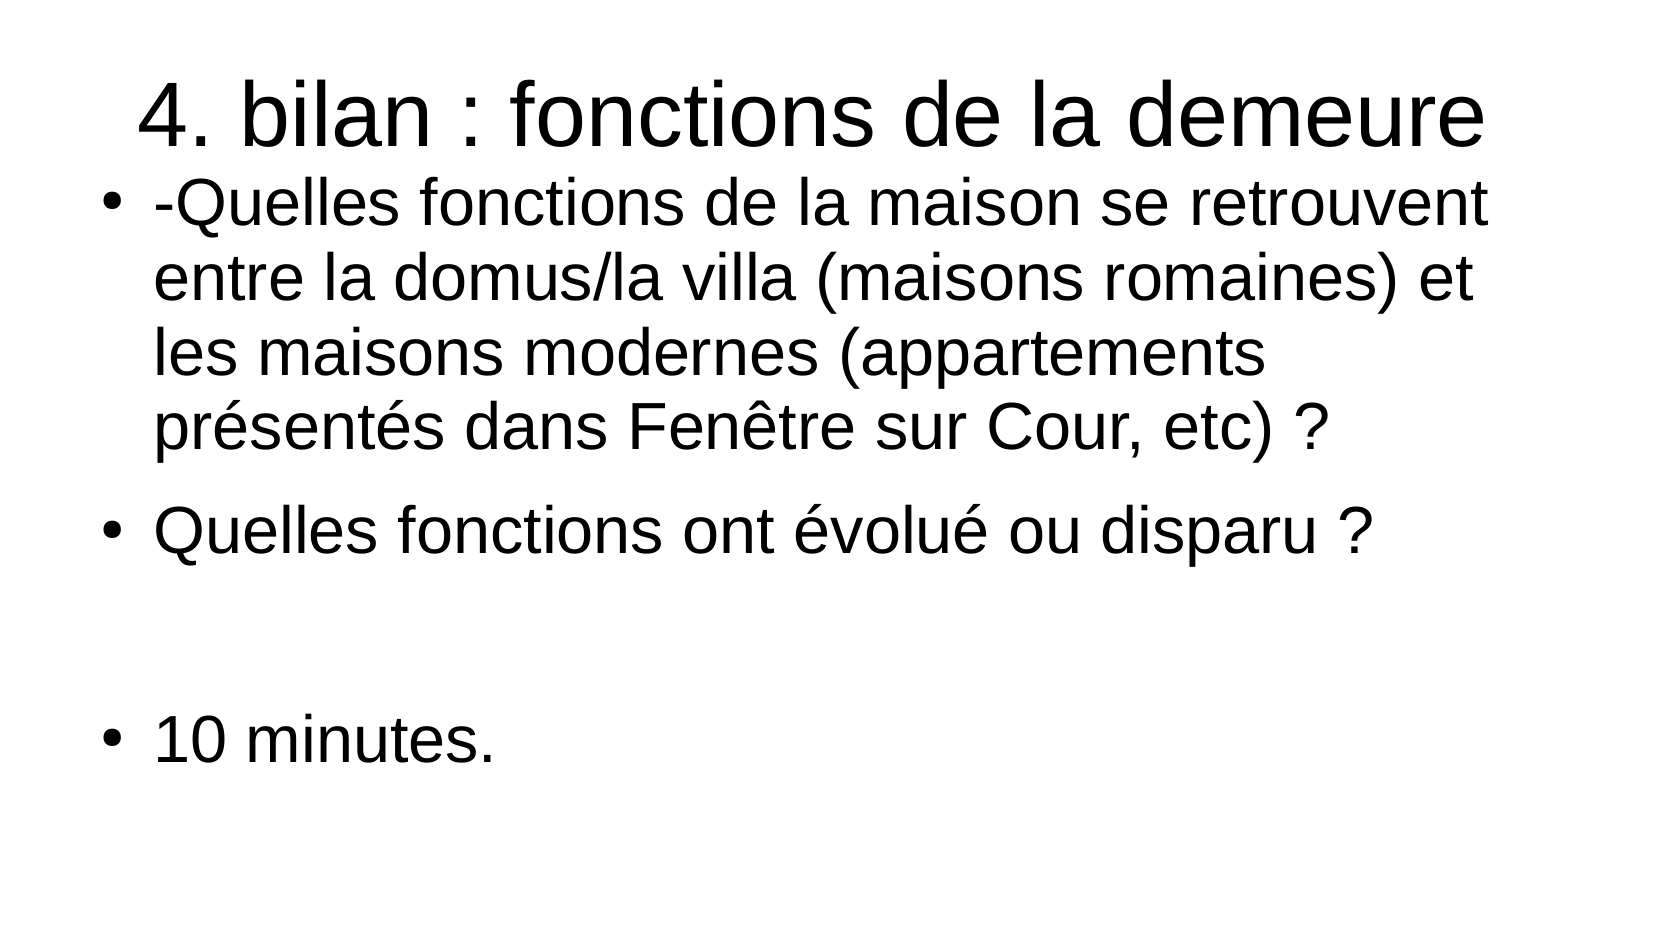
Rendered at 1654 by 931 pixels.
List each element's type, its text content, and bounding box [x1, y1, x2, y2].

list -Quelles fonctions de la maison se retrouvent entre la domus/la villa (maisons romaines) et les maisons modernes (appartements présentés dans Fenêtre sur Cour, etc) ? Quelles fonctions ont évolué ou disparu ? 10 minutes. [82, 165, 1571, 856]
title 4. bilan : fonctions de la demeure [82, 37, 1571, 165]
